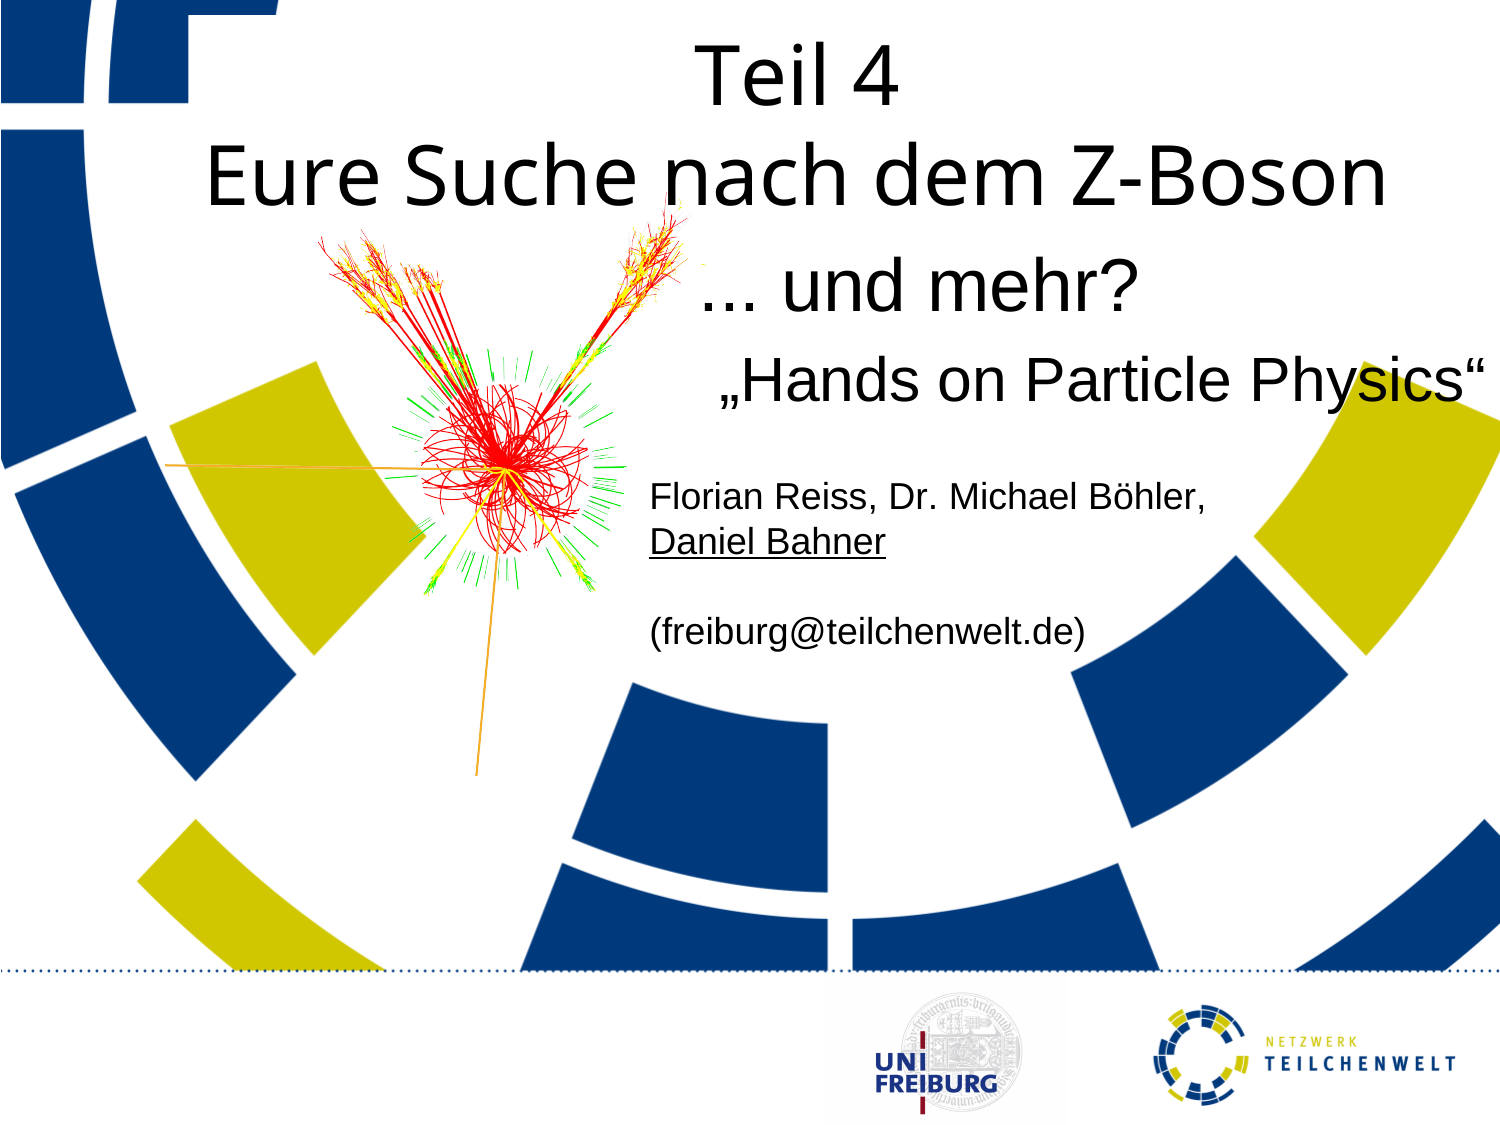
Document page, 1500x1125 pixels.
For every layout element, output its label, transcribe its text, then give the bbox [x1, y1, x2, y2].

picture [0, 0, 1500, 1125]
text_box Florian Reiss, Dr. Michael Böhler, Daniel Bahner (freiburg@teilchenwelt.de) [740, 464, 1291, 660]
text_box ... und mehr? „Hands on Particle Physics“ [740, 229, 1500, 425]
text_box Teil 4 Eure Suche nach dem Z-Boson [188, 15, 1500, 229]
